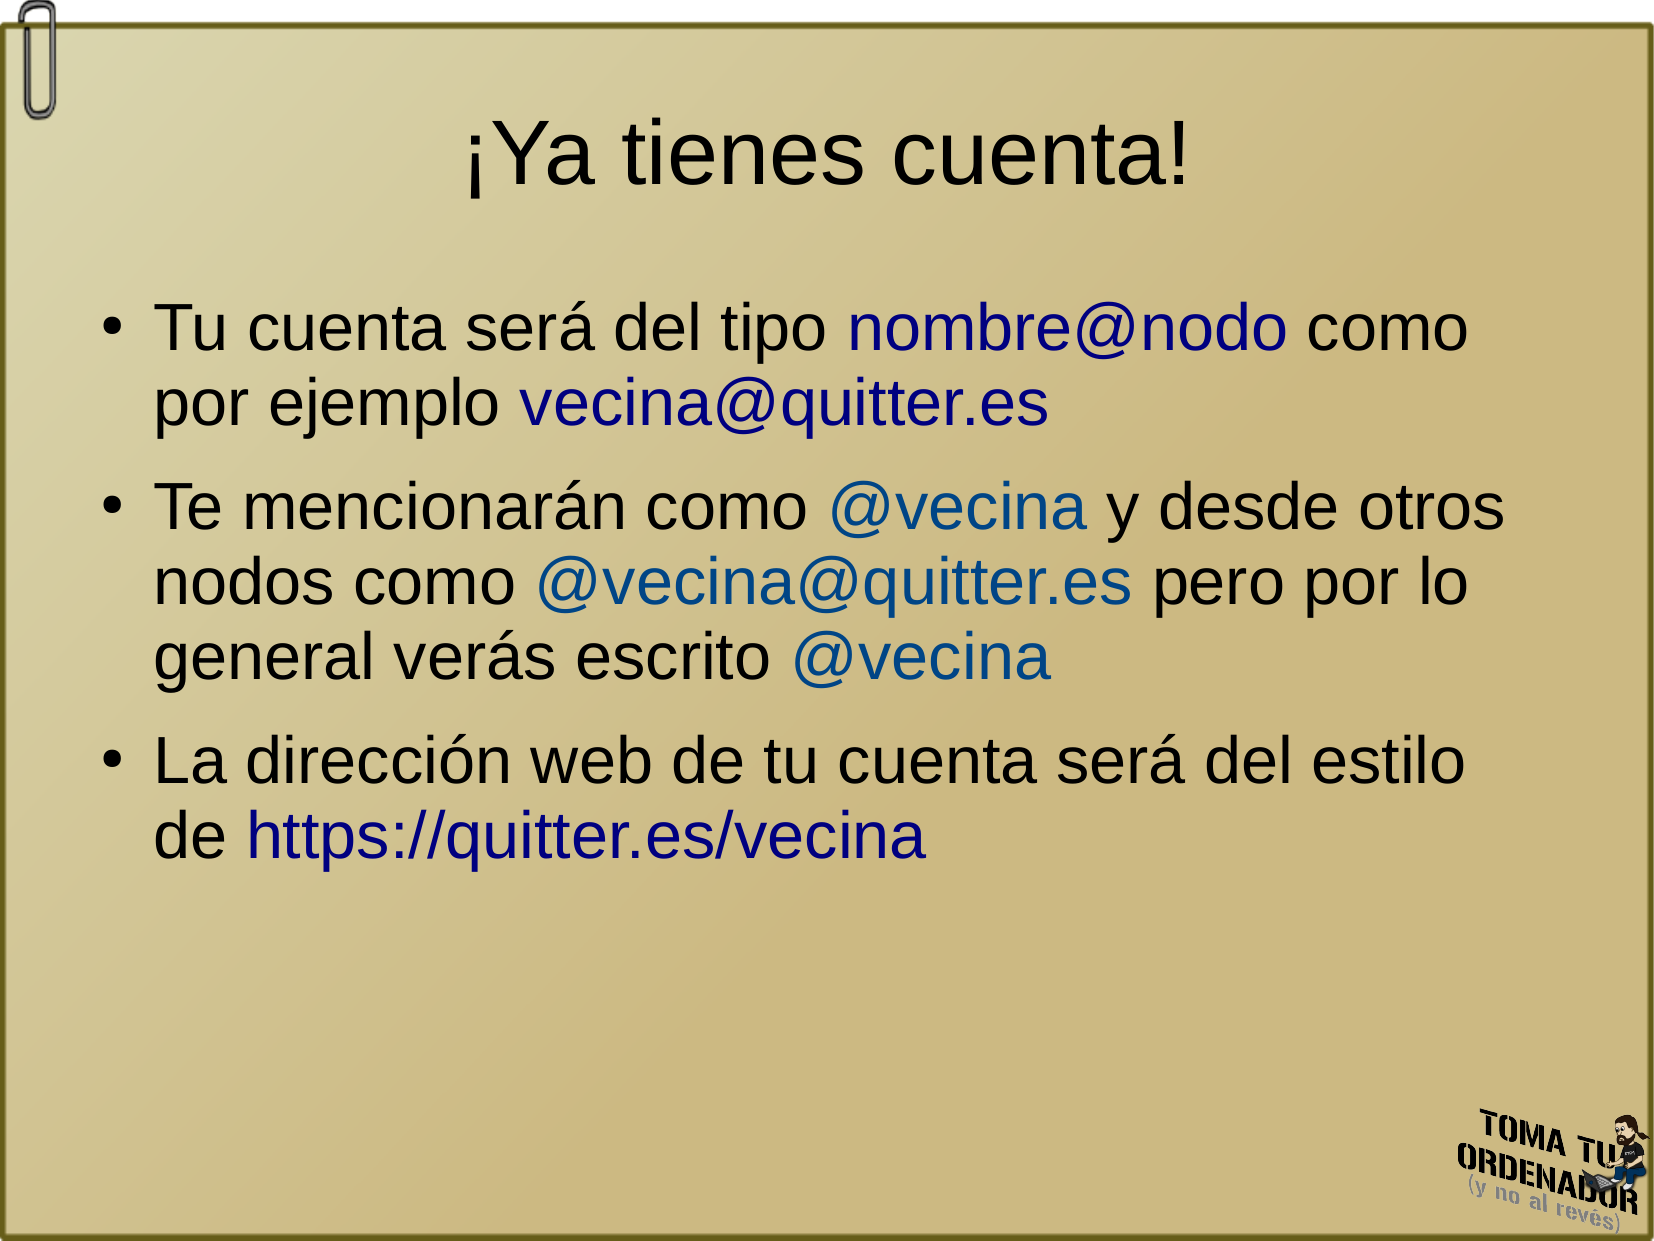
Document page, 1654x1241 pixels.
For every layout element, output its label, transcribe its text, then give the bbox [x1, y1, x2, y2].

title ¡Ya tienes cuenta! [82, 49, 1571, 257]
list Tu cuenta será del tipo nombre@nodo como por ejemplo vecina@quitter.es Te mencionarán como @vecina y desde otros nodos como @vecina@quitter.es pero por lo general verás escrito @vecina La dirección web de tu cuenta será del estilo de https://quitter.es/vecina [82, 290, 1538, 1010]
picture [0, 0, 1654, 1241]
